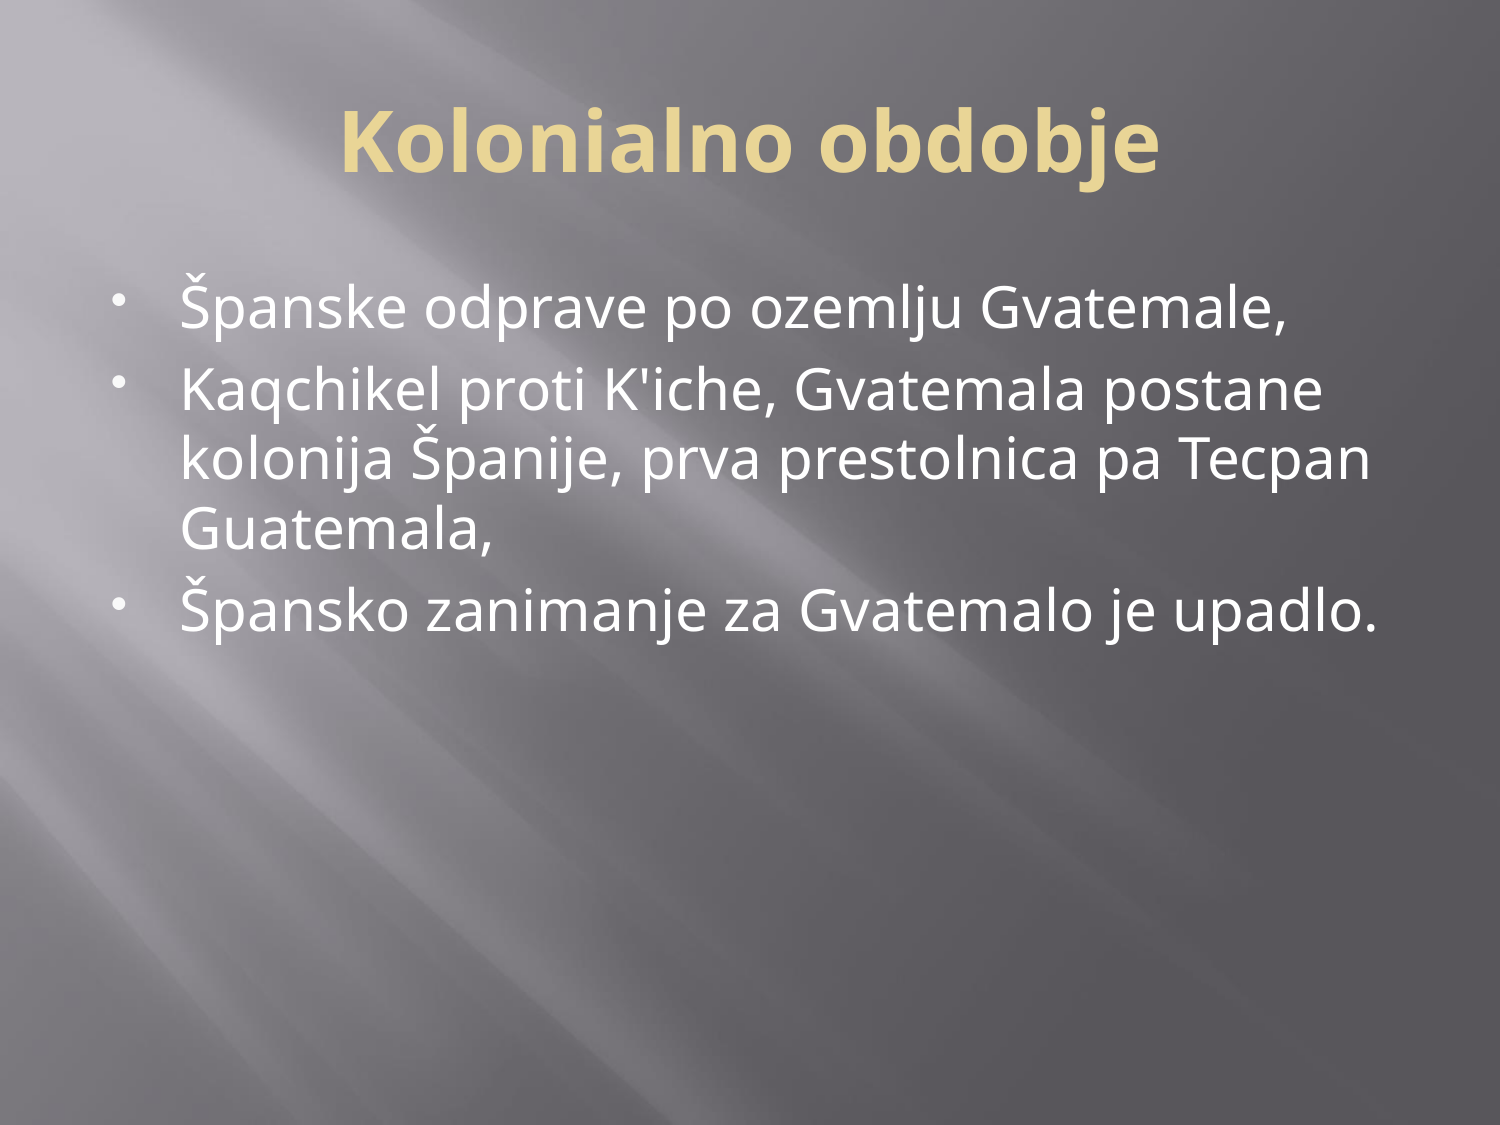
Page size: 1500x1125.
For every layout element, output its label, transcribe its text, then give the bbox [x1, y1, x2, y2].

title Kolonialno obdobje [75, 45, 1425, 233]
list Španske odprave po ozemlju Gvatemale, Kaqchikel proti K'iche, Gvatemala postane kolonija Španije, prva prestolnica pa Tecpan Guatemala, Špansko zanimanje za Gvatemalo je upadlo. [75, 262, 1425, 1035]
picture [0, 0, 1500, 1125]
